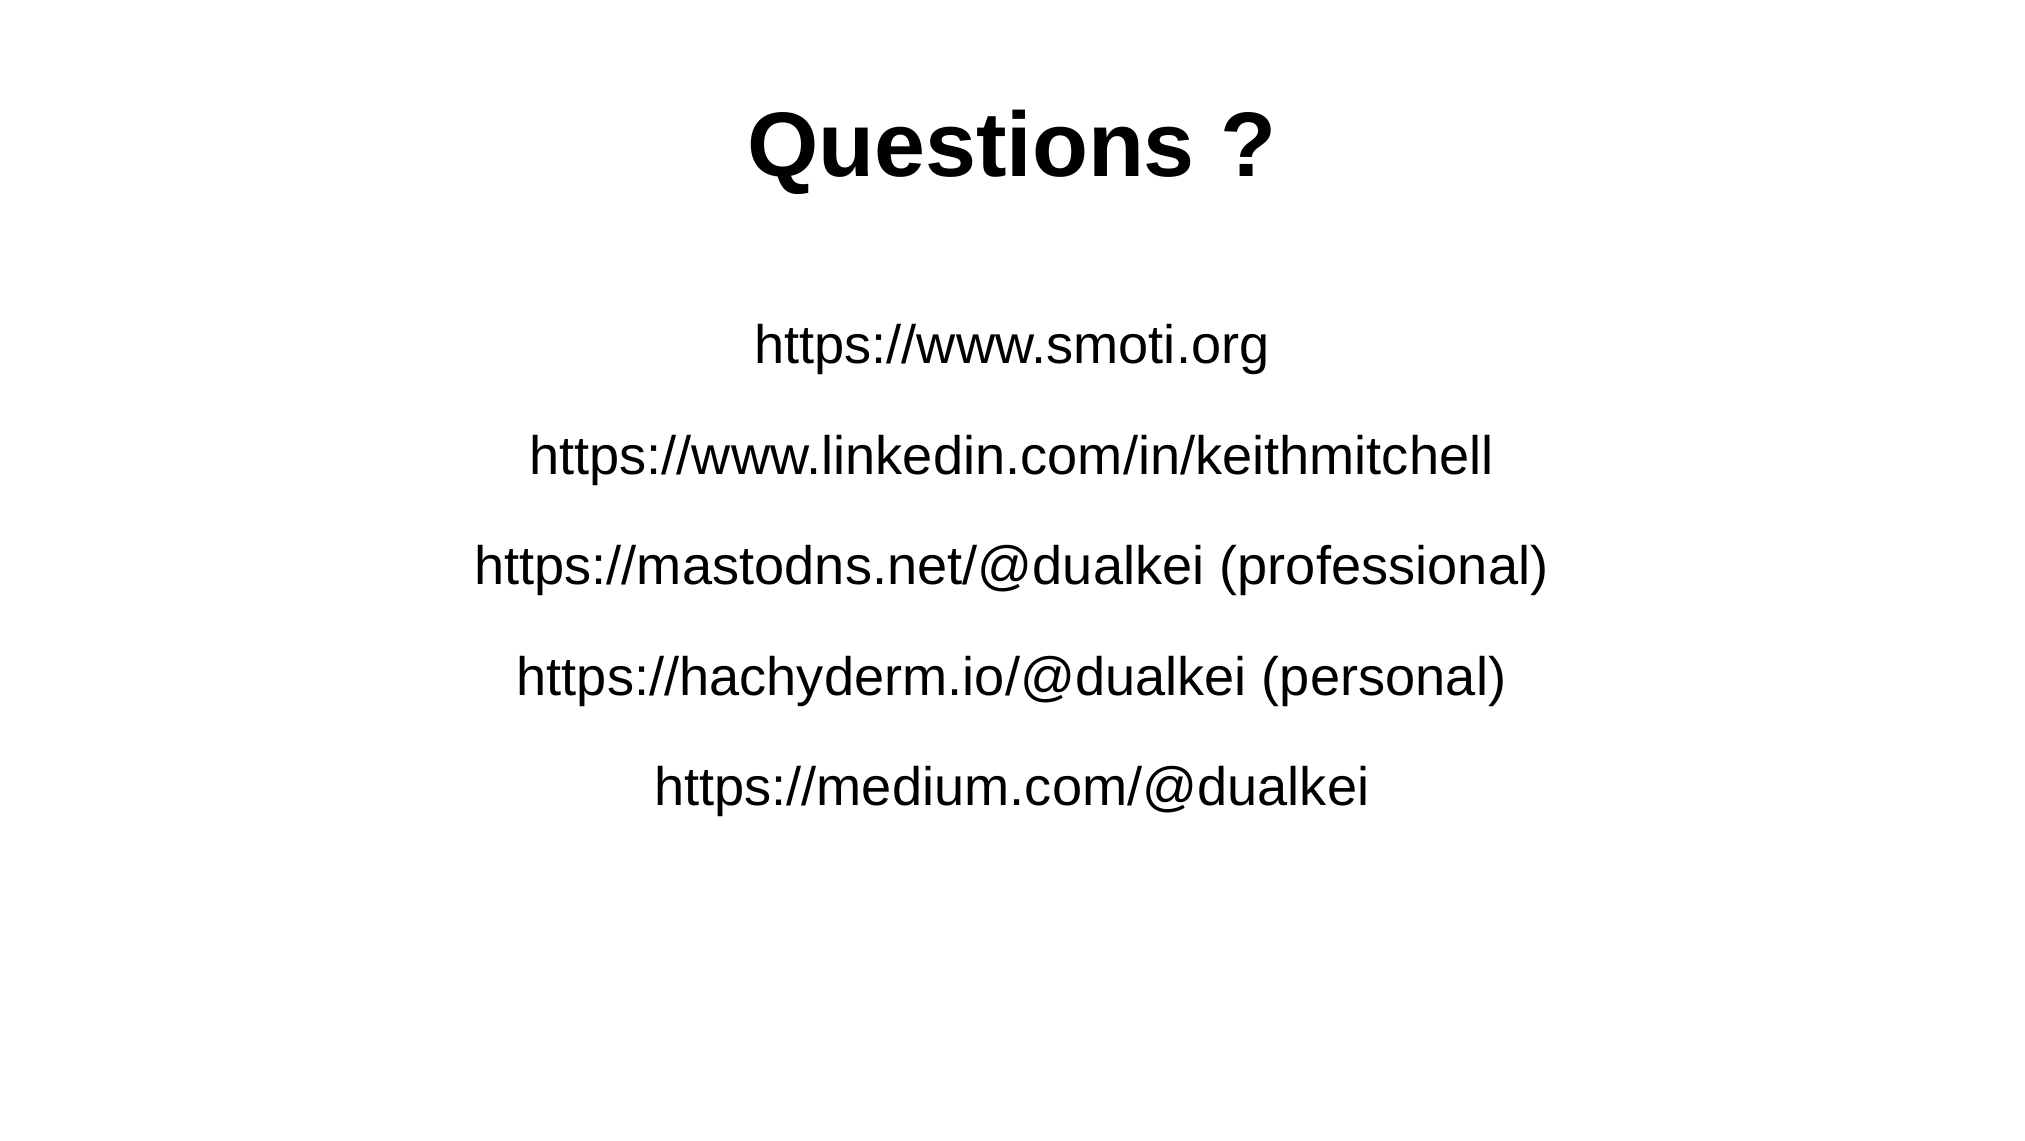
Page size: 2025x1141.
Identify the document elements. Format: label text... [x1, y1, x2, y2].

title Questions ? [101, 45, 1923, 224]
list https://www.smoti.org https://www.linkedin.com/in/keithmitchell https://mastodns.net/@dualkei (professional) https://hachyderm.io/@dualkei (personal) https://medium.com/@dualkei [101, 224, 1923, 886]
